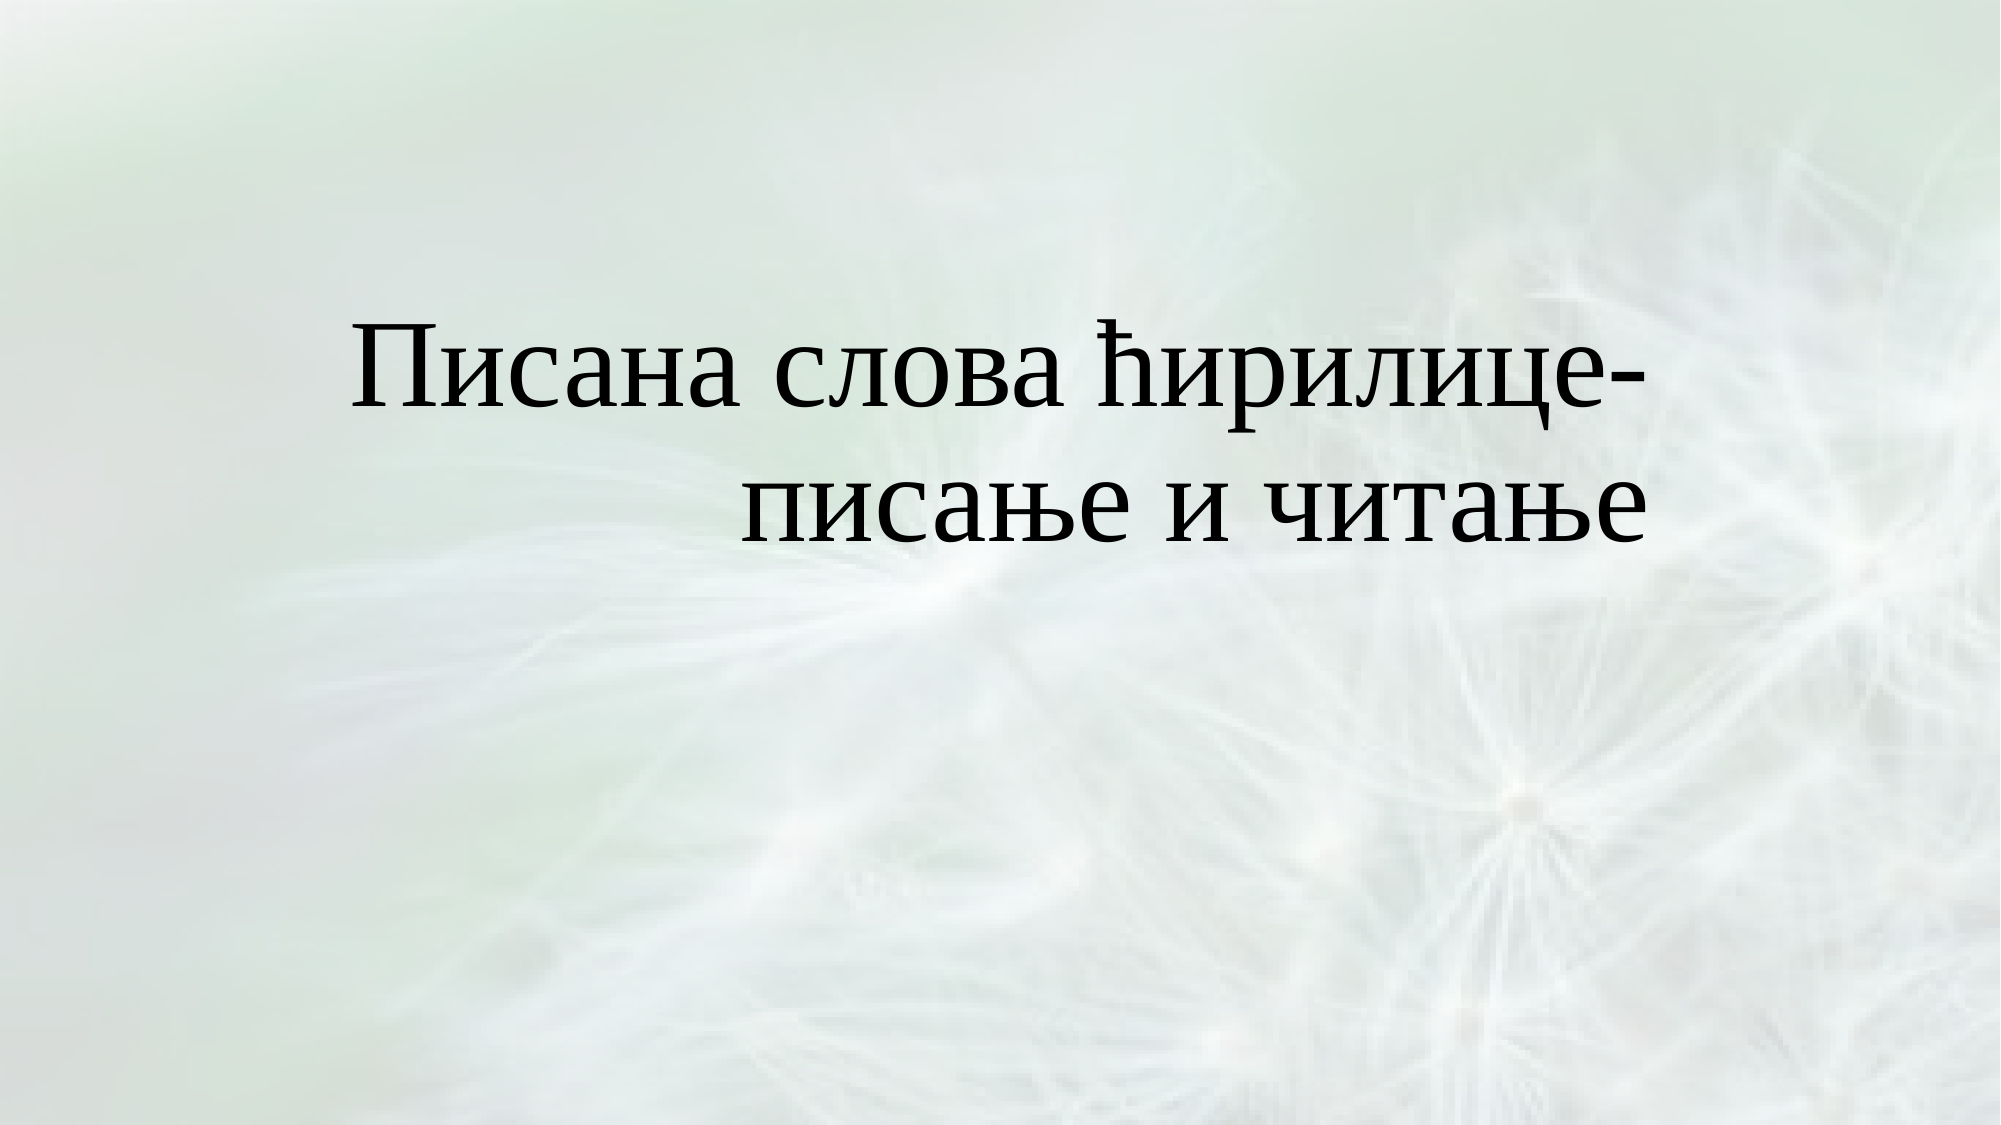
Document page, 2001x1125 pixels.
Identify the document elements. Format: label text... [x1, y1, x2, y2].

title Писана слова ћирилице- писање и читање [249, 184, 1750, 576]
